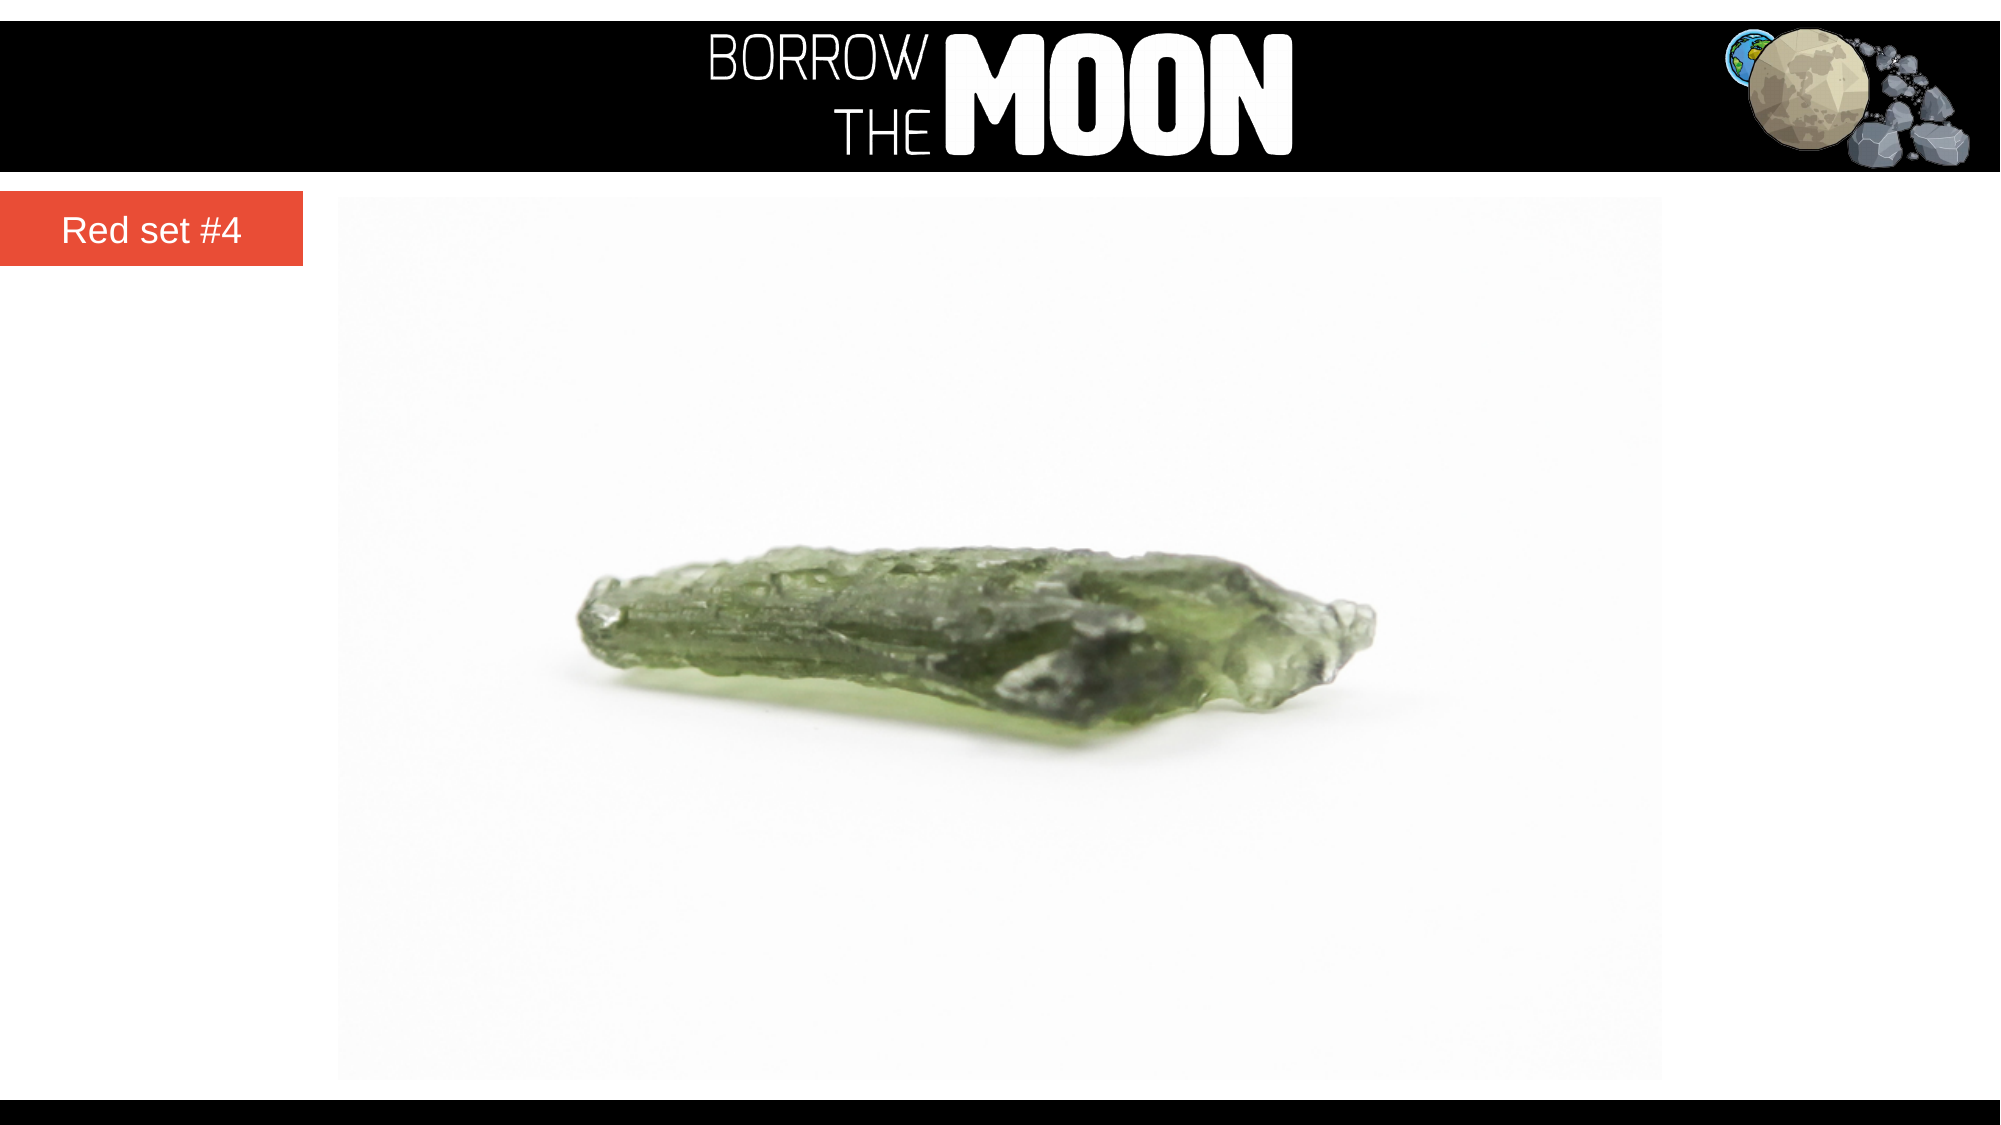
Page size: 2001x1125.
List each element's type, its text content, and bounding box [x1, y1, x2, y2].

picture [338, 197, 1662, 1080]
text_box Red set #4 [0, 191, 303, 266]
